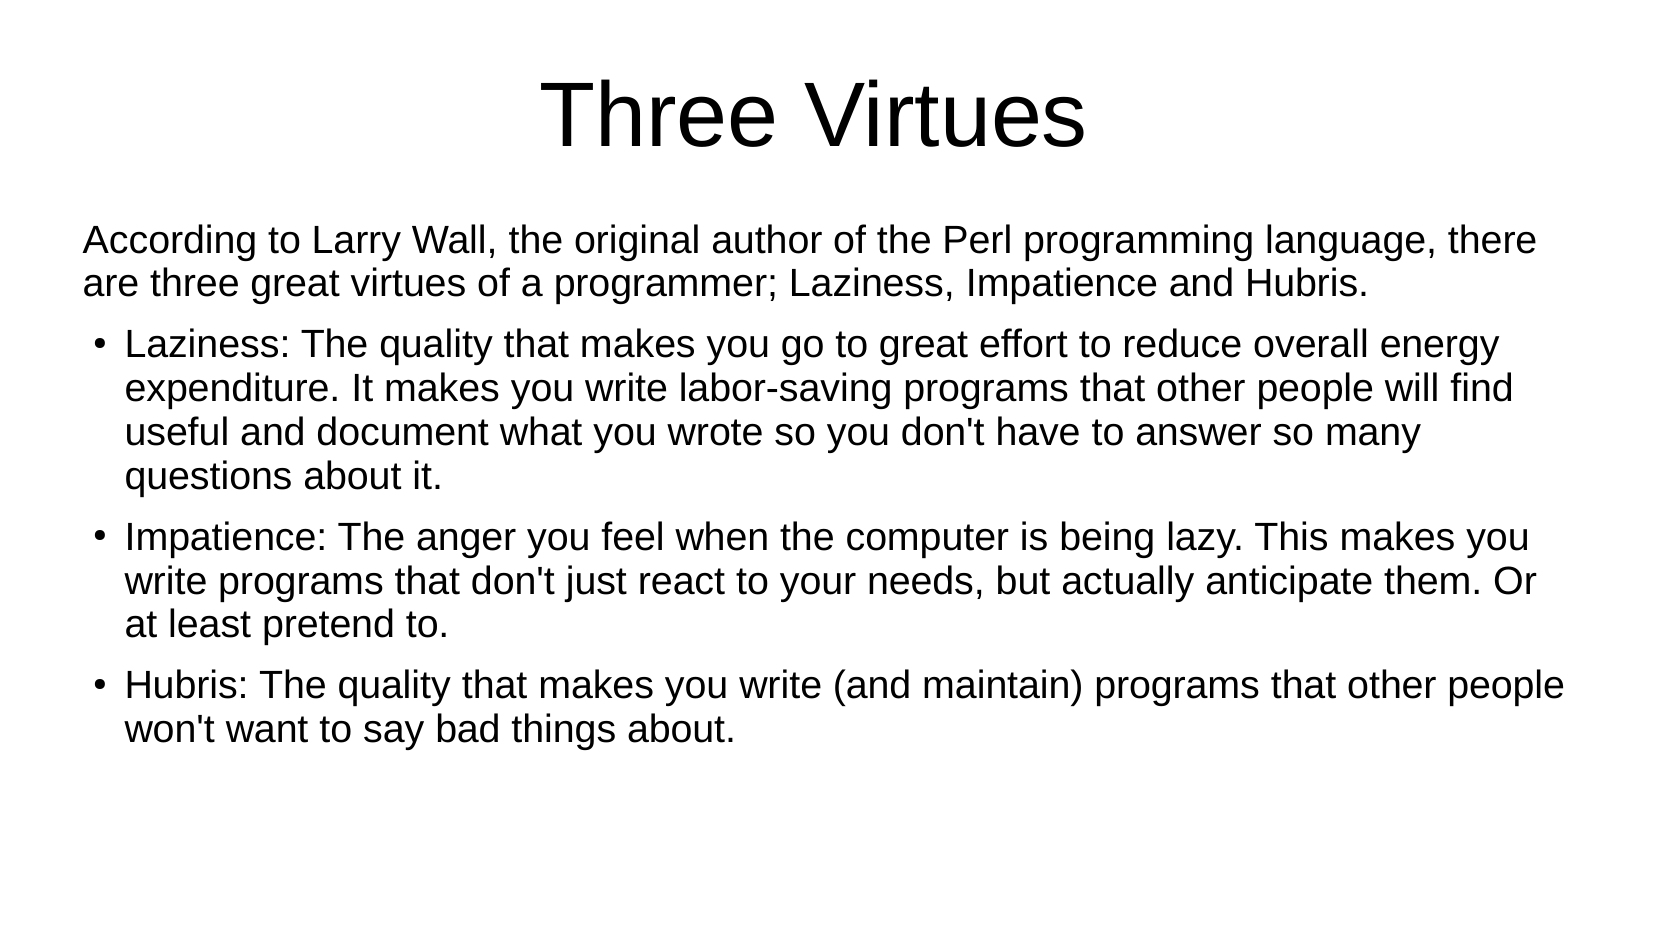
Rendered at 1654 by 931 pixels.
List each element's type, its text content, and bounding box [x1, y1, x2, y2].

list According to Larry Wall, the original author of the Perl programming language, there are three great virtues of a programmer; Laziness, Impatience and Hubris. Laziness: The quality that makes you go to great effort to reduce overall energy expenditure. It makes you write labor-saving programs that other people will find useful and document what you wrote so you don't have to answer so many questions about it. Impatience: The anger you feel when the computer is being lazy. This makes you write programs that don't just react to your needs, but actually anticipate them. Or at least pretend to. Hubris: The quality that makes you write (and maintain) programs that other people won't want to say bad things about. [82, 217, 1571, 758]
title Three Virtues [82, 37, 1571, 193]
